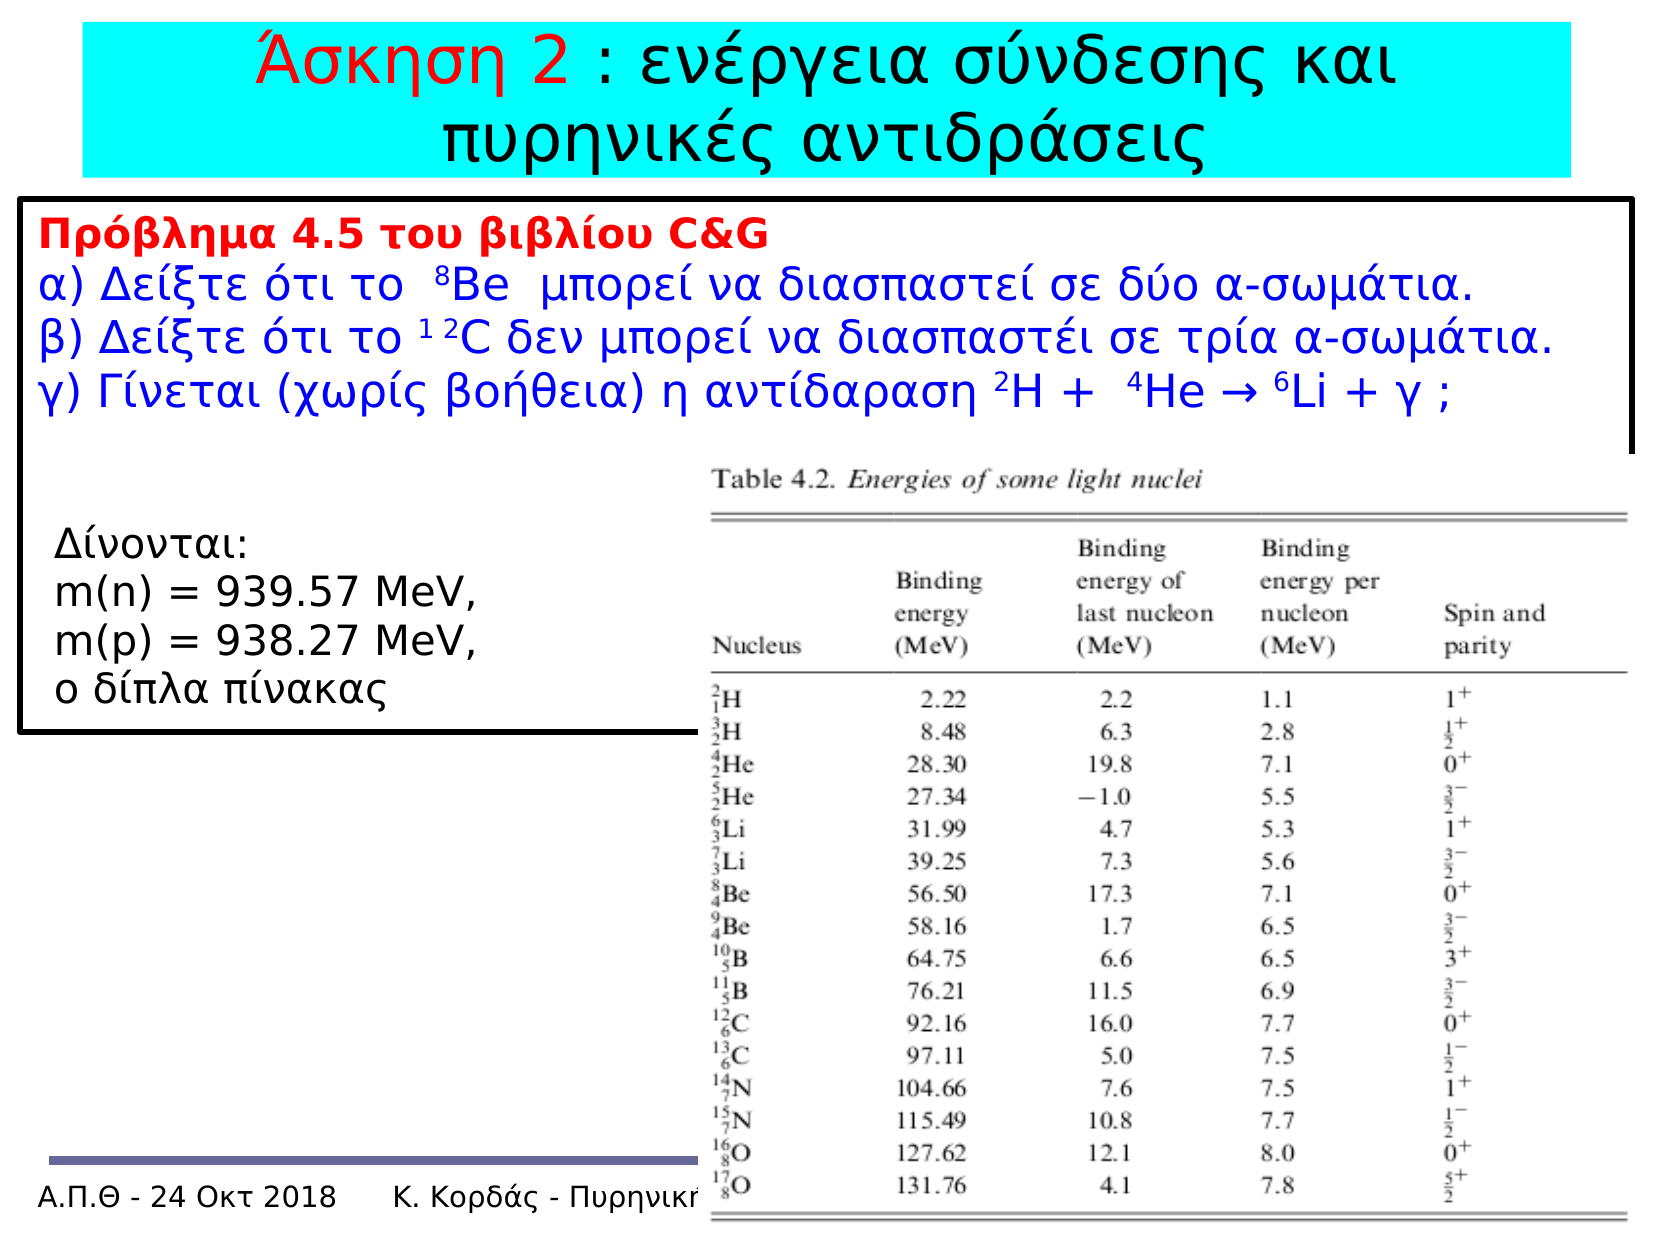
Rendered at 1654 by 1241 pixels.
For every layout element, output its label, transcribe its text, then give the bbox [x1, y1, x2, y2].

picture [698, 454, 1636, 1228]
list [43, 556, 1619, 1240]
title Άσκηση 2 : ενέργεια σύνδεσης και πυρηνικές αντιδράσεις [82, 21, 1571, 178]
text_box Πρόβλημα 4.5 του βιβλίου C&G α) Δείξτε ότι το 8Be μπορεί να διασπαστεί σε δύο α-σωμάτια. β) ∆είξτε ότι το 1 2C δεν μπορεί να διασπαστέι σε τρία α-σωμάτια. γ) Γίνεται (χωρίς βοήθεια) η αντίδαραση 2Η + 4Ηe → 6Li + γ ; Δίνονται: m(n) = 939.57 MeV, m(p) = 938.27 MeV, ο δίπλα πίνακας [19, 199, 1633, 732]
